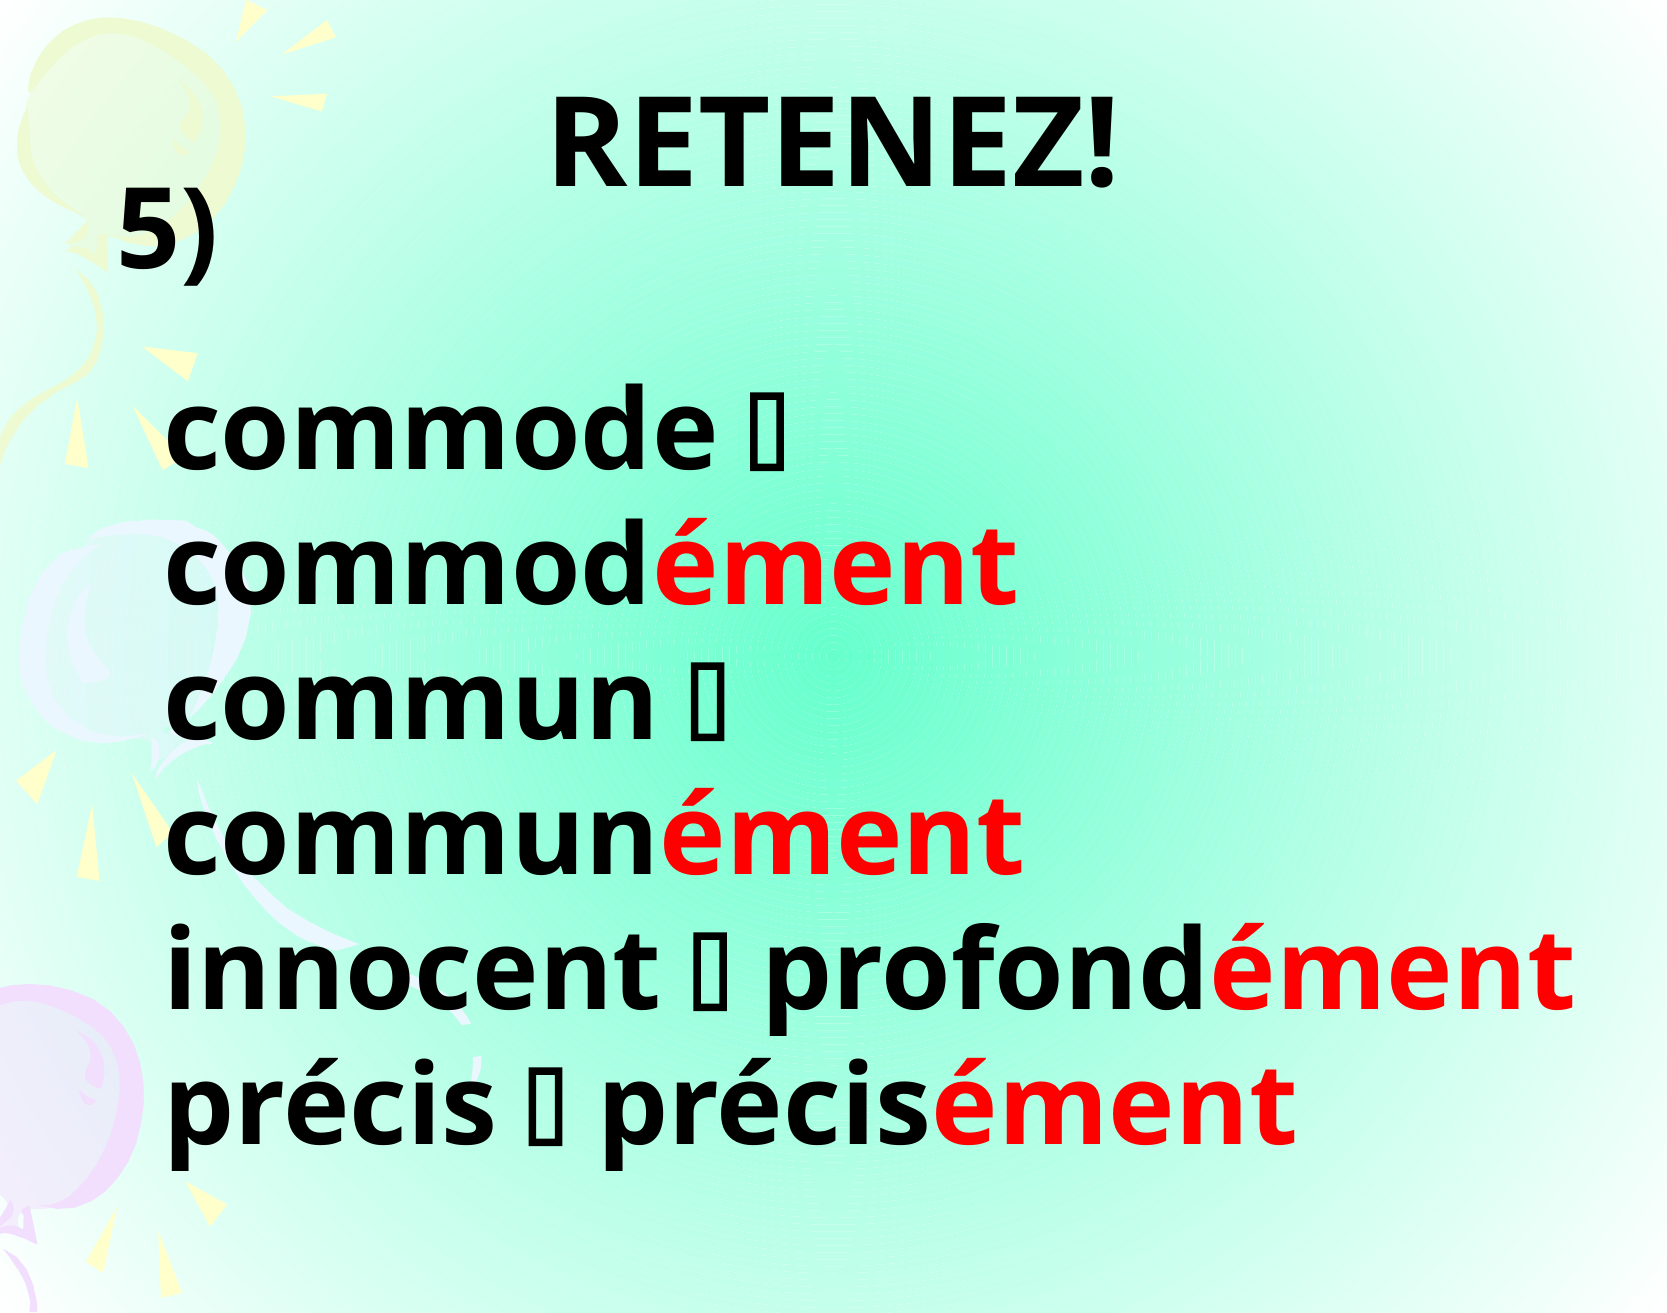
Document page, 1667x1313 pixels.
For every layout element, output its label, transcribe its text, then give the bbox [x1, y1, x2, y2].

text_box commode  commodément commun  communément innocent  profondément précis  précisément [148, 349, 1602, 904]
text_box 5) [101, 148, 234, 299]
text_box RETENEZ! [0, 54, 1667, 220]
